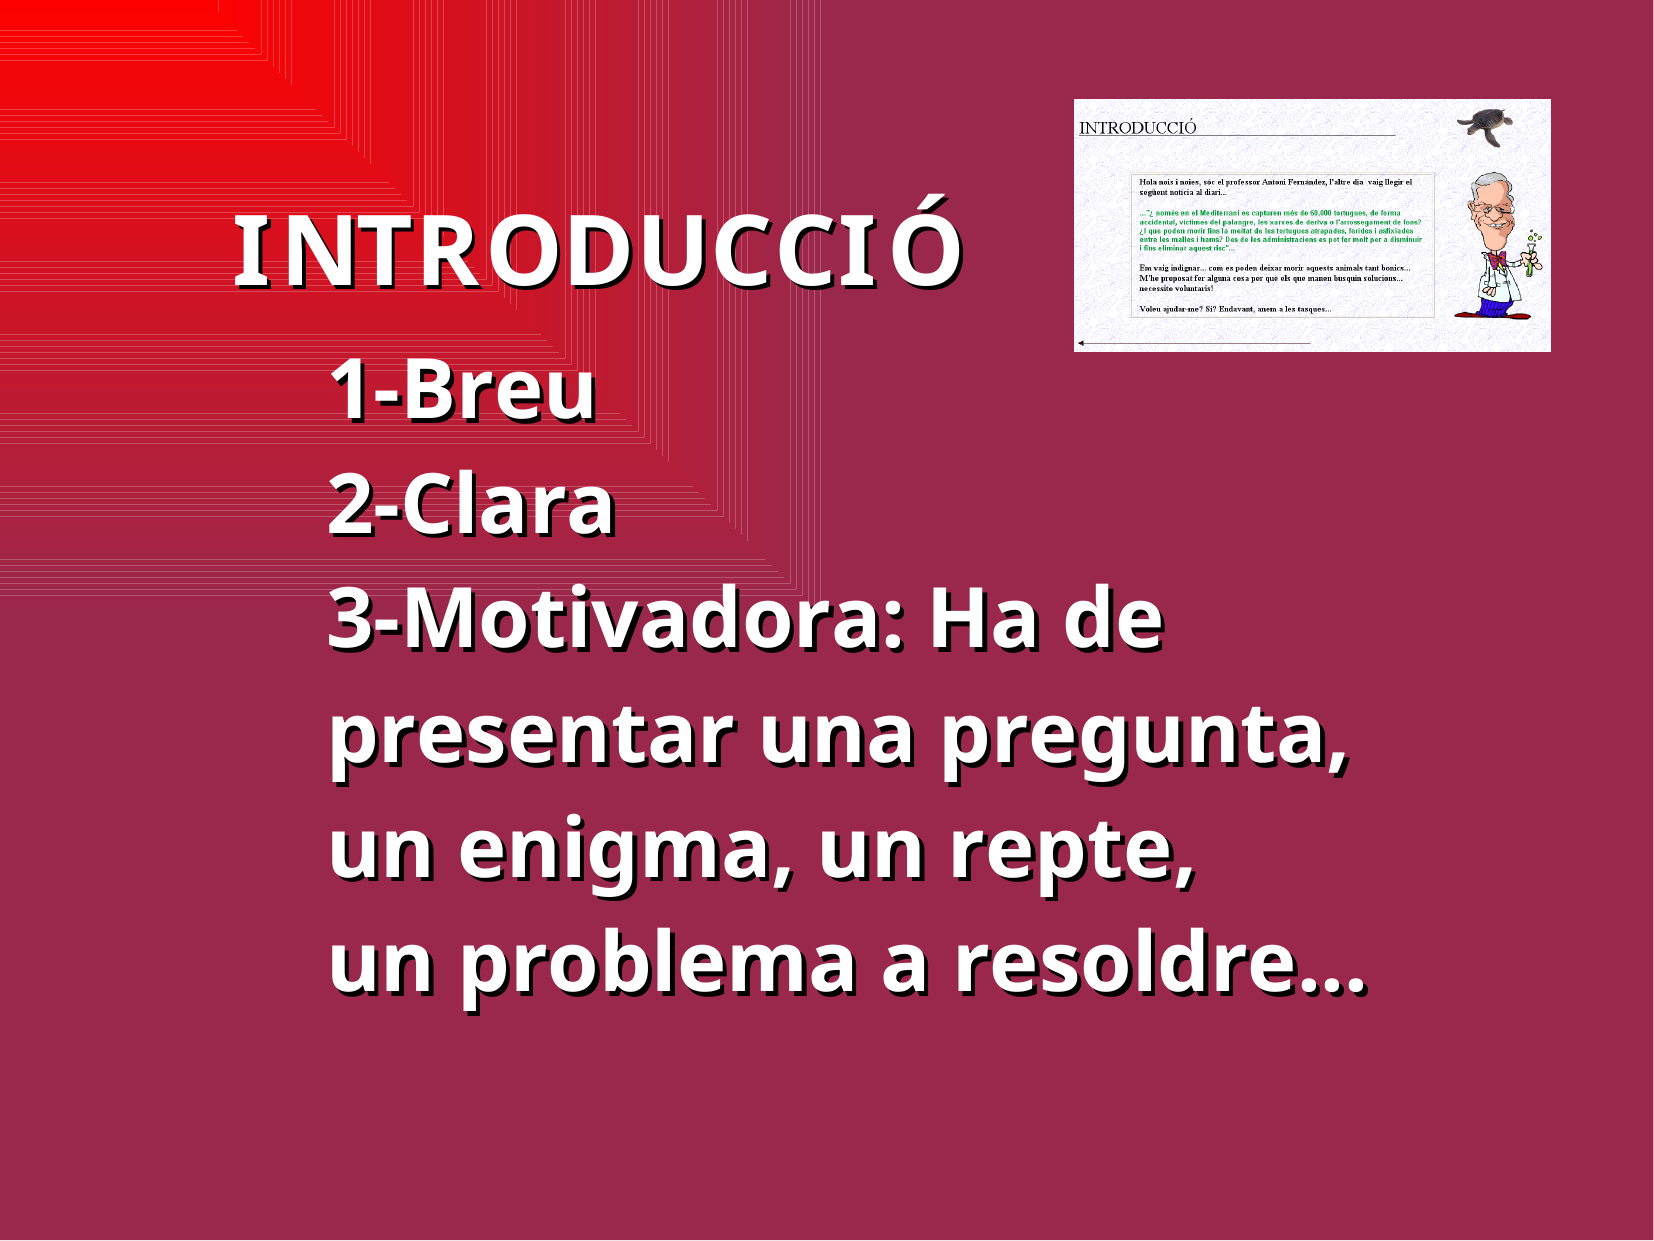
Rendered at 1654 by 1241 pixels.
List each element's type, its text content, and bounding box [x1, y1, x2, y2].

picture [215, 178, 998, 318]
text_box 1-Breu 2-Clara 3-Motivadora: Ha de presentar una pregunta, un enigma, un repte, un problema a resoldre... [326, 328, 1588, 1017]
picture [1074, 99, 1551, 352]
